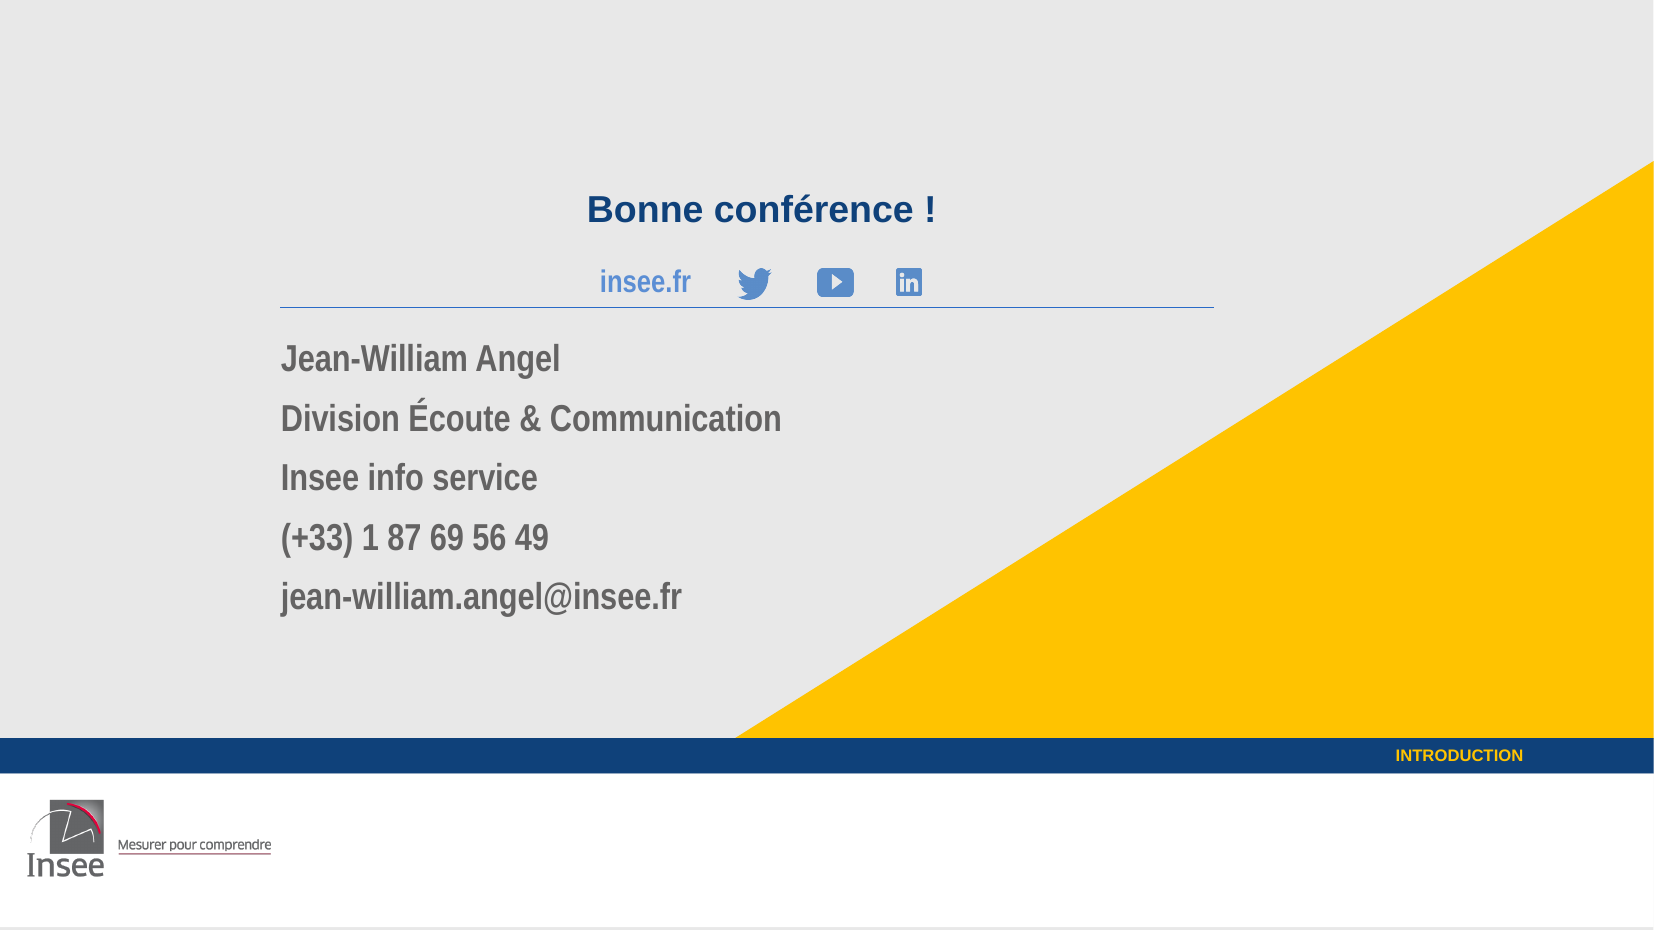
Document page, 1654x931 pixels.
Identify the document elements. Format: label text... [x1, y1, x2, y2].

picture [817, 268, 854, 297]
list Jean-William Angel Division Écoute & Communication Insee info service (+33) 1 87 69 56 49 jean-william.angel@insee.fr [280, 307, 1214, 716]
picture [23, 773, 271, 880]
picture [896, 268, 922, 296]
title Bonne conférence ! [377, 165, 1146, 254]
picture [737, 268, 772, 300]
